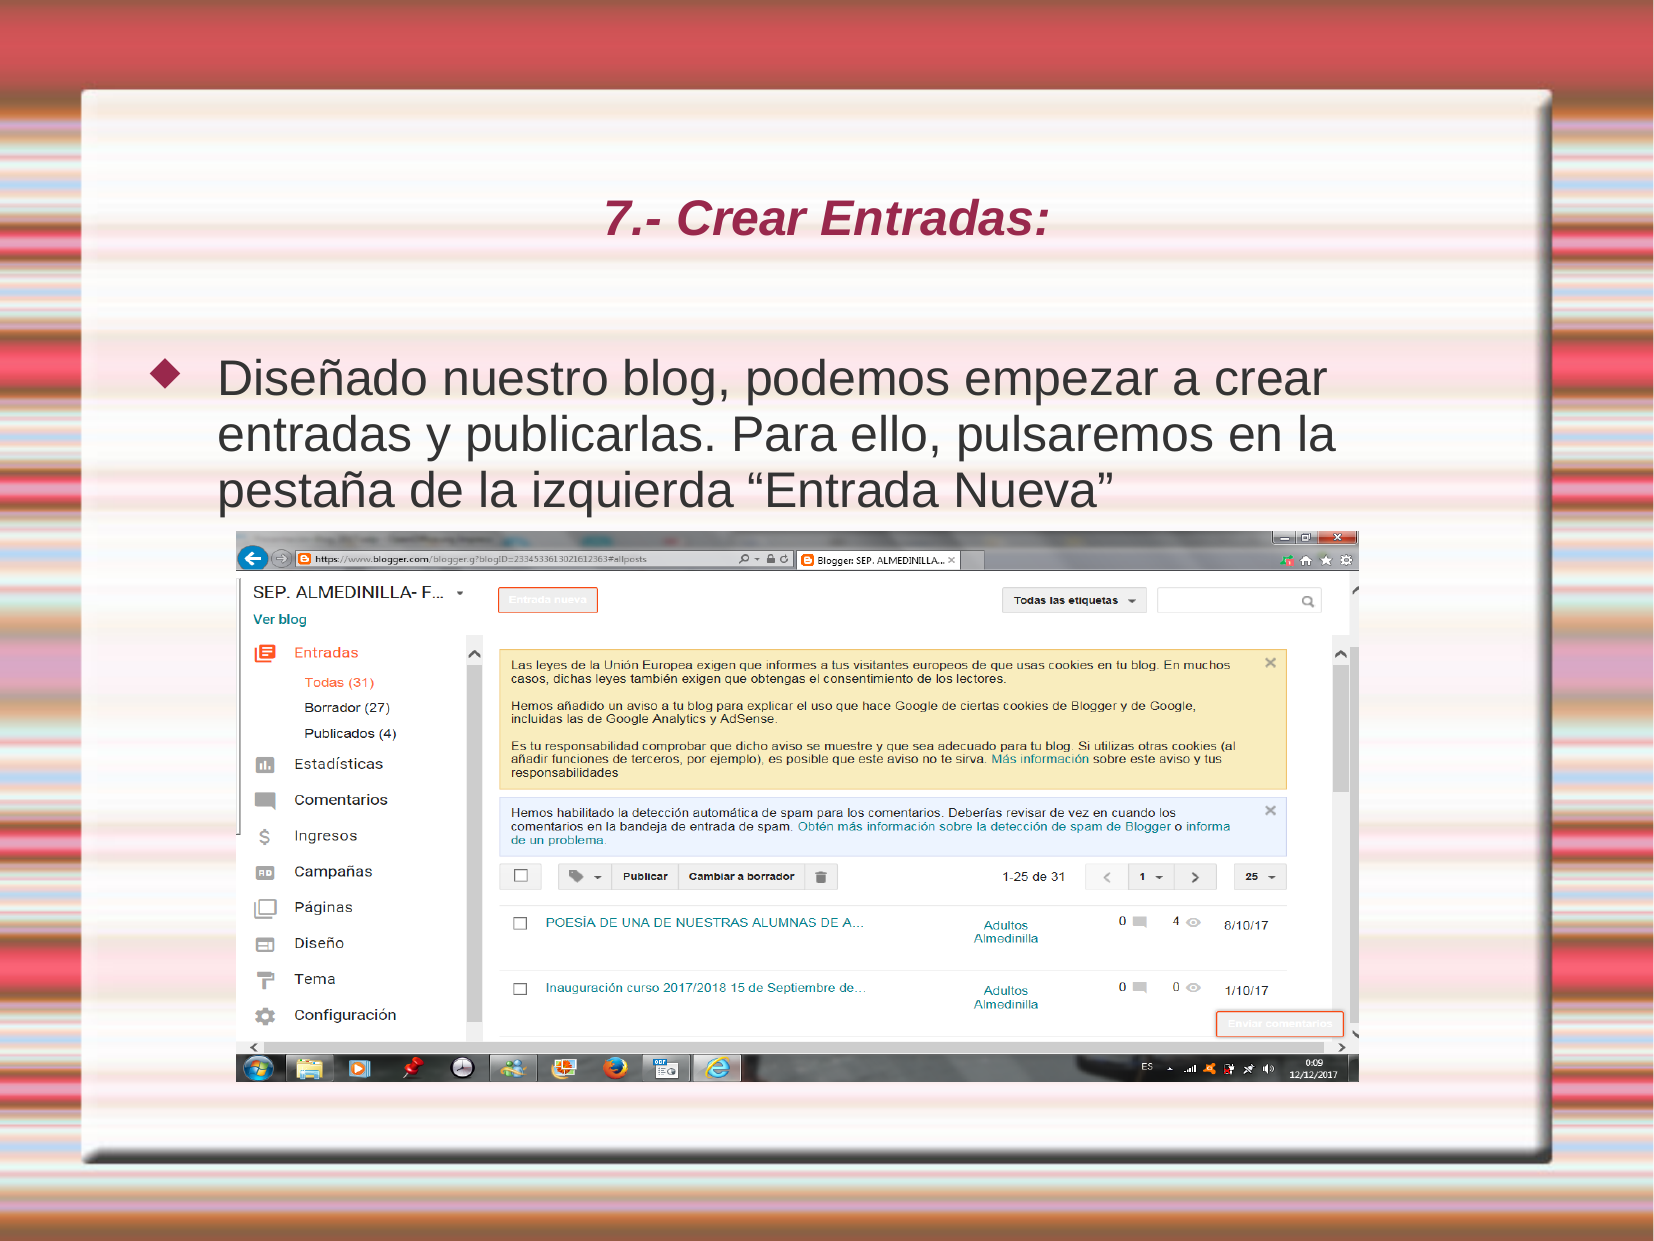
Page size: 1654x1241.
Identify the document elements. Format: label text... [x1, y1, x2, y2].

picture [0, 0, 1654, 1241]
list Diseñado nuestro blog, podemos empezar a crear entradas y publicarlas. Para ello, pulsaremos en la pestaña de la izquierda “Entrada Nueva” [134, 350, 1516, 1132]
title 7.- Crear Entradas: [121, 114, 1534, 322]
